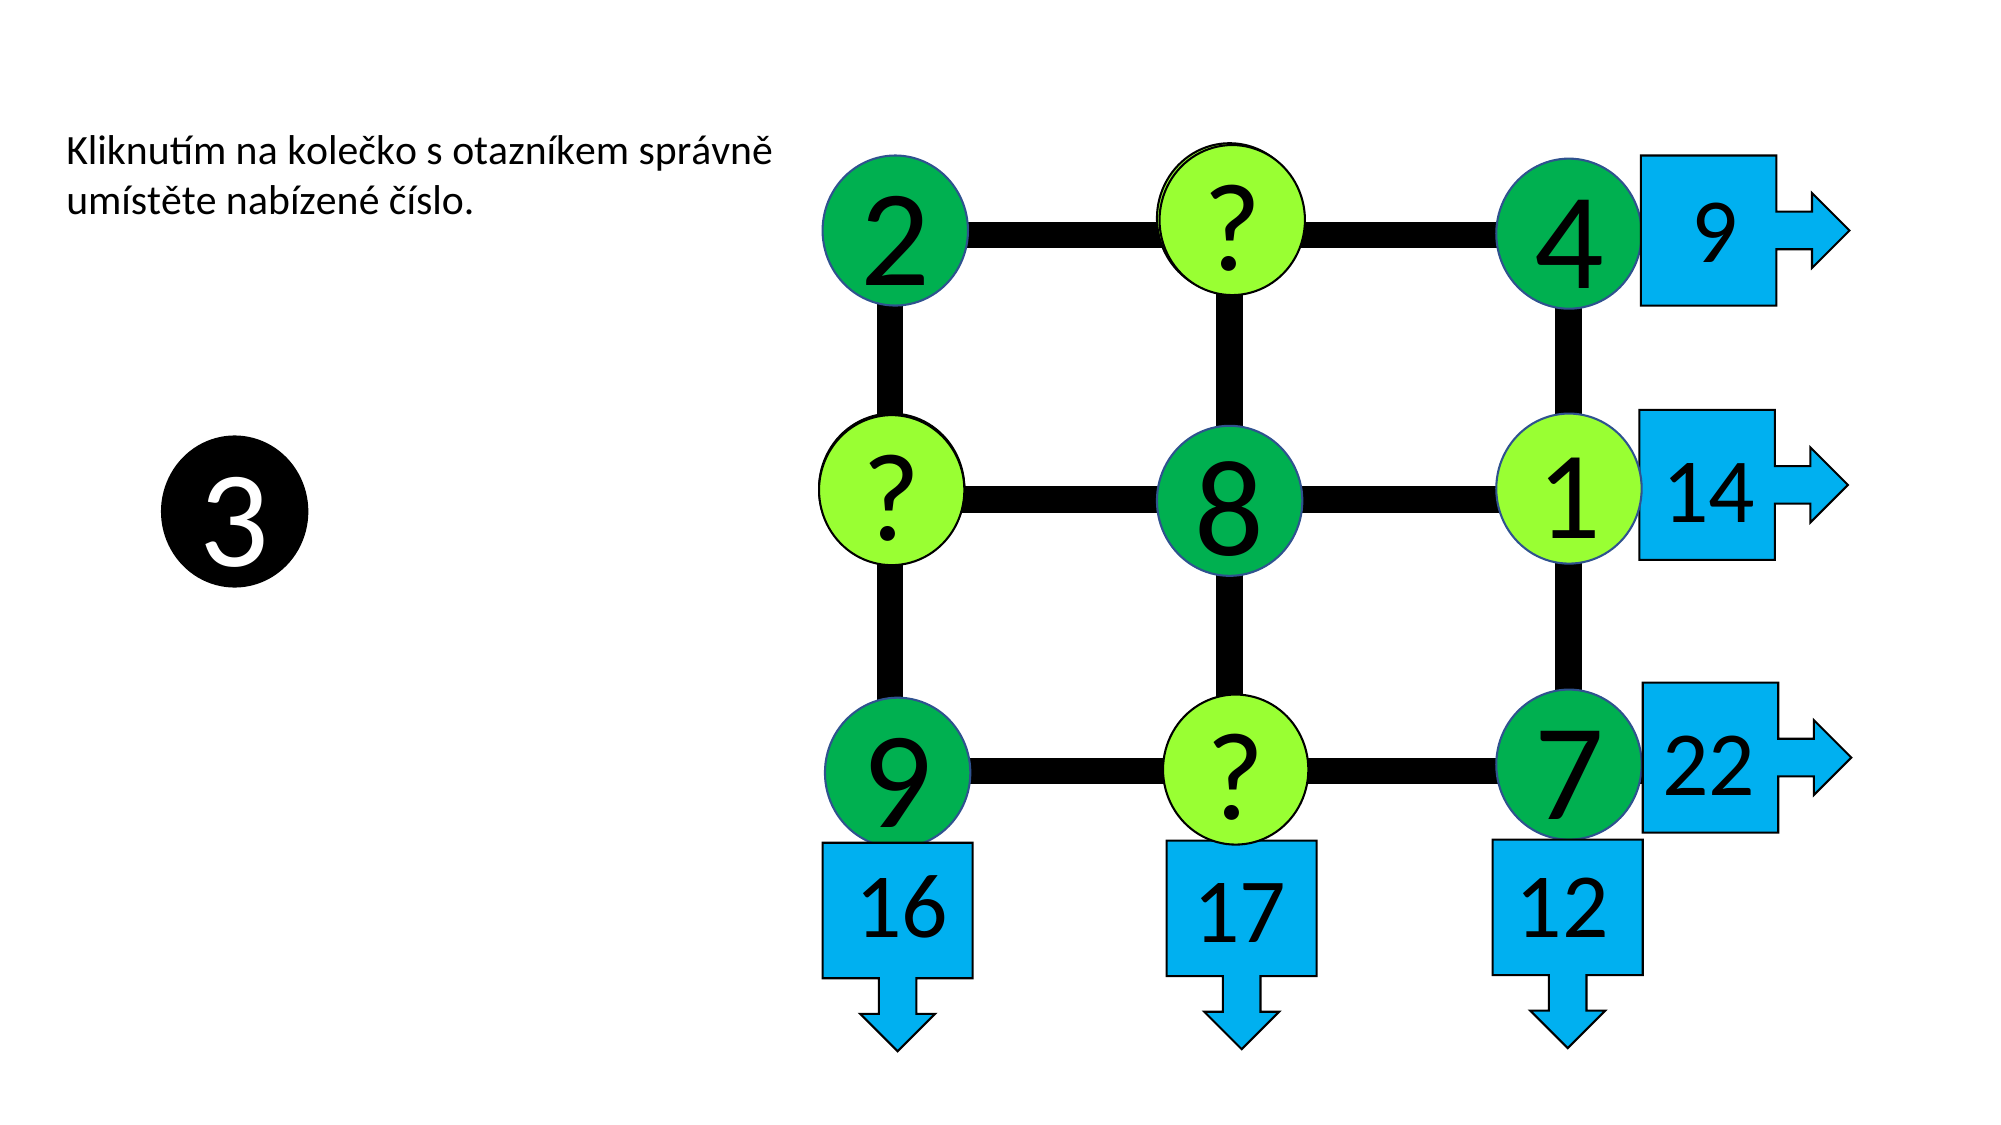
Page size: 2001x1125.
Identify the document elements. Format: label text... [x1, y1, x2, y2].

text_box [967, 223, 1162, 248]
text_box [877, 564, 903, 700]
text_box ? [819, 415, 965, 566]
text_box [970, 759, 1164, 784]
text_box 1 [1496, 413, 1642, 564]
text_box [830, 304, 954, 449]
text_box 3 [161, 436, 308, 587]
text_box [822, 842, 973, 1052]
text_box 4 [1496, 158, 1640, 309]
text_box 9 [824, 697, 971, 837]
text_box 7 [1496, 689, 1642, 837]
text_box [1640, 155, 1850, 306]
text_box [962, 487, 1158, 512]
text_box ? [1163, 694, 1309, 845]
text_box [1492, 839, 1643, 1049]
text_box 2 [822, 155, 968, 306]
text_box 22 [1647, 695, 1771, 822]
text_box [1556, 563, 1581, 690]
text_box ? [1159, 145, 1305, 296]
text_box 9 [1676, 162, 1753, 289]
text_box [1556, 308, 1581, 414]
text_box [1216, 294, 1242, 426]
text_box [1302, 487, 1499, 512]
text_box [1216, 575, 1242, 697]
text_box [1166, 840, 1317, 1050]
text_box [1308, 759, 1498, 784]
text_box [954, 450, 959, 459]
text_box 8 [1156, 425, 1303, 576]
text_box 3 [1156, 143, 1258, 270]
text_box 12 [1501, 837, 1624, 964]
text_box Kliknutím na kolečko s otazníkem správně umístěte nabízené číslo. [51, 114, 789, 231]
text_box [824, 449, 830, 460]
text_box 16 [840, 837, 964, 964]
text_box [1640, 682, 1852, 833]
text_box [1301, 223, 1497, 248]
text_box 14 [1647, 423, 1771, 549]
text_box 17 [1178, 842, 1302, 969]
text_box [1639, 409, 1848, 560]
